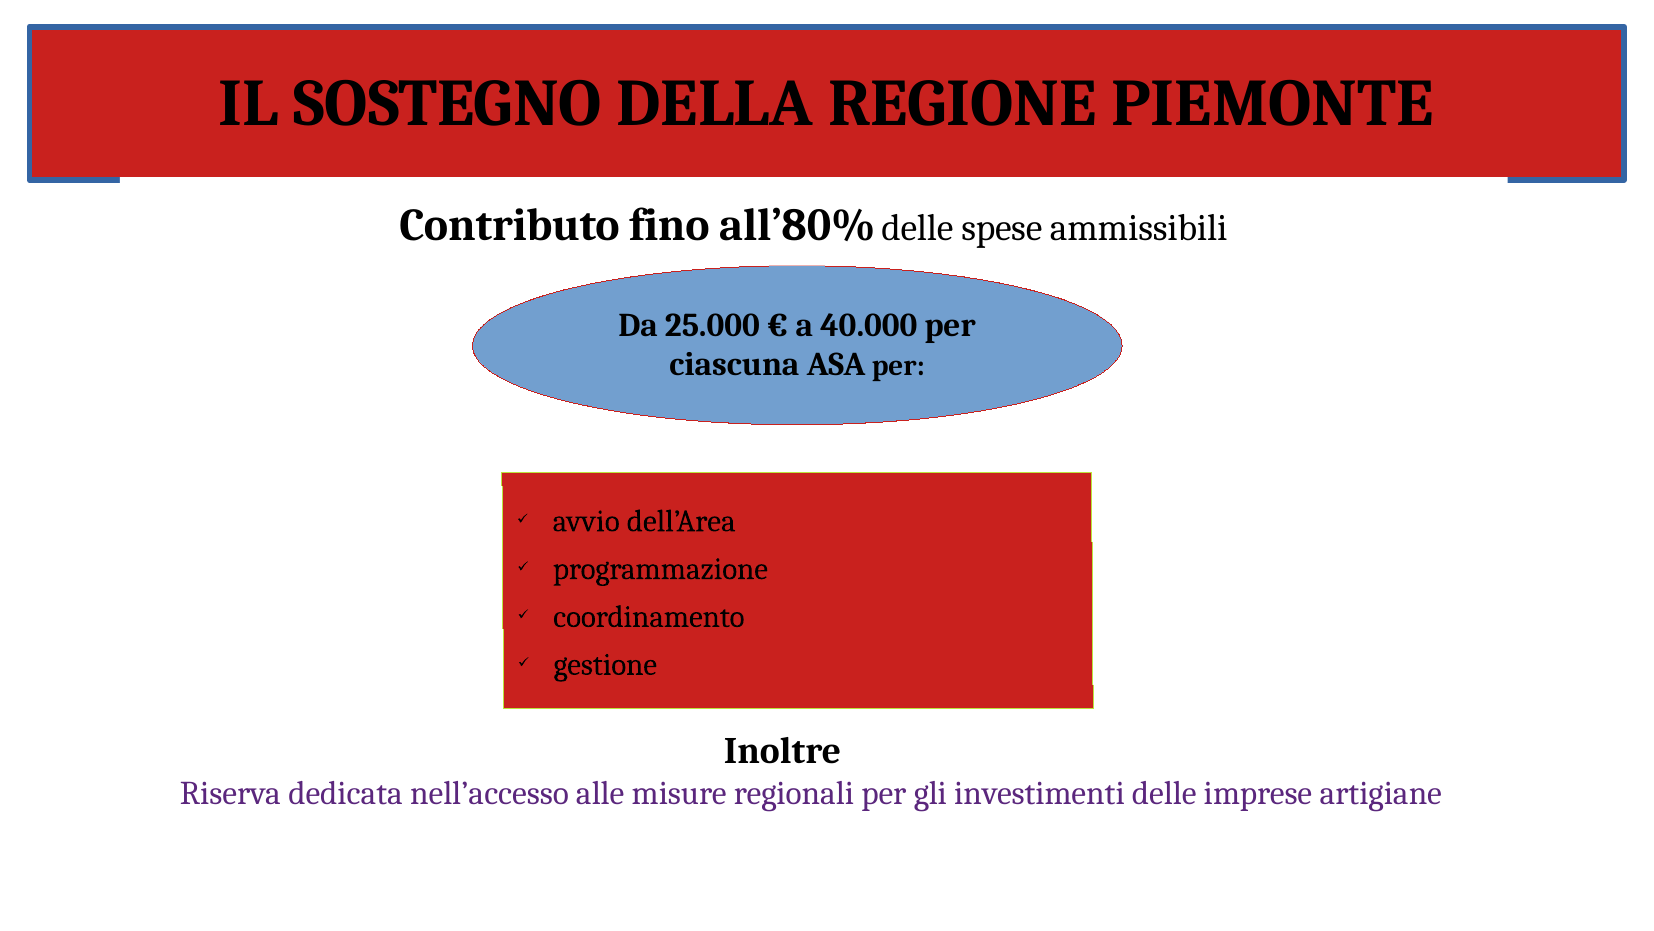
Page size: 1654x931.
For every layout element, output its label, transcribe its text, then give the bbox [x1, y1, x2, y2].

text_box Da 25.000 € a 40.000 per ciascuna ASA per: [472, 266, 1123, 425]
text_box avvio dell’Area programmazione coordinamento gestione [501, 472, 1094, 709]
title IL SOSTEGNO DELLA REGIONE PIEMONTE [29, 26, 1625, 181]
text_box Riserva dedicata nell’accesso alle misure regionali per gli investimenti delle imprese artigiane [118, 767, 1506, 861]
text_box Contributo fino all’80% delle spese ammissibili [119, 177, 1508, 266]
text_box Inoltre [679, 708, 886, 796]
